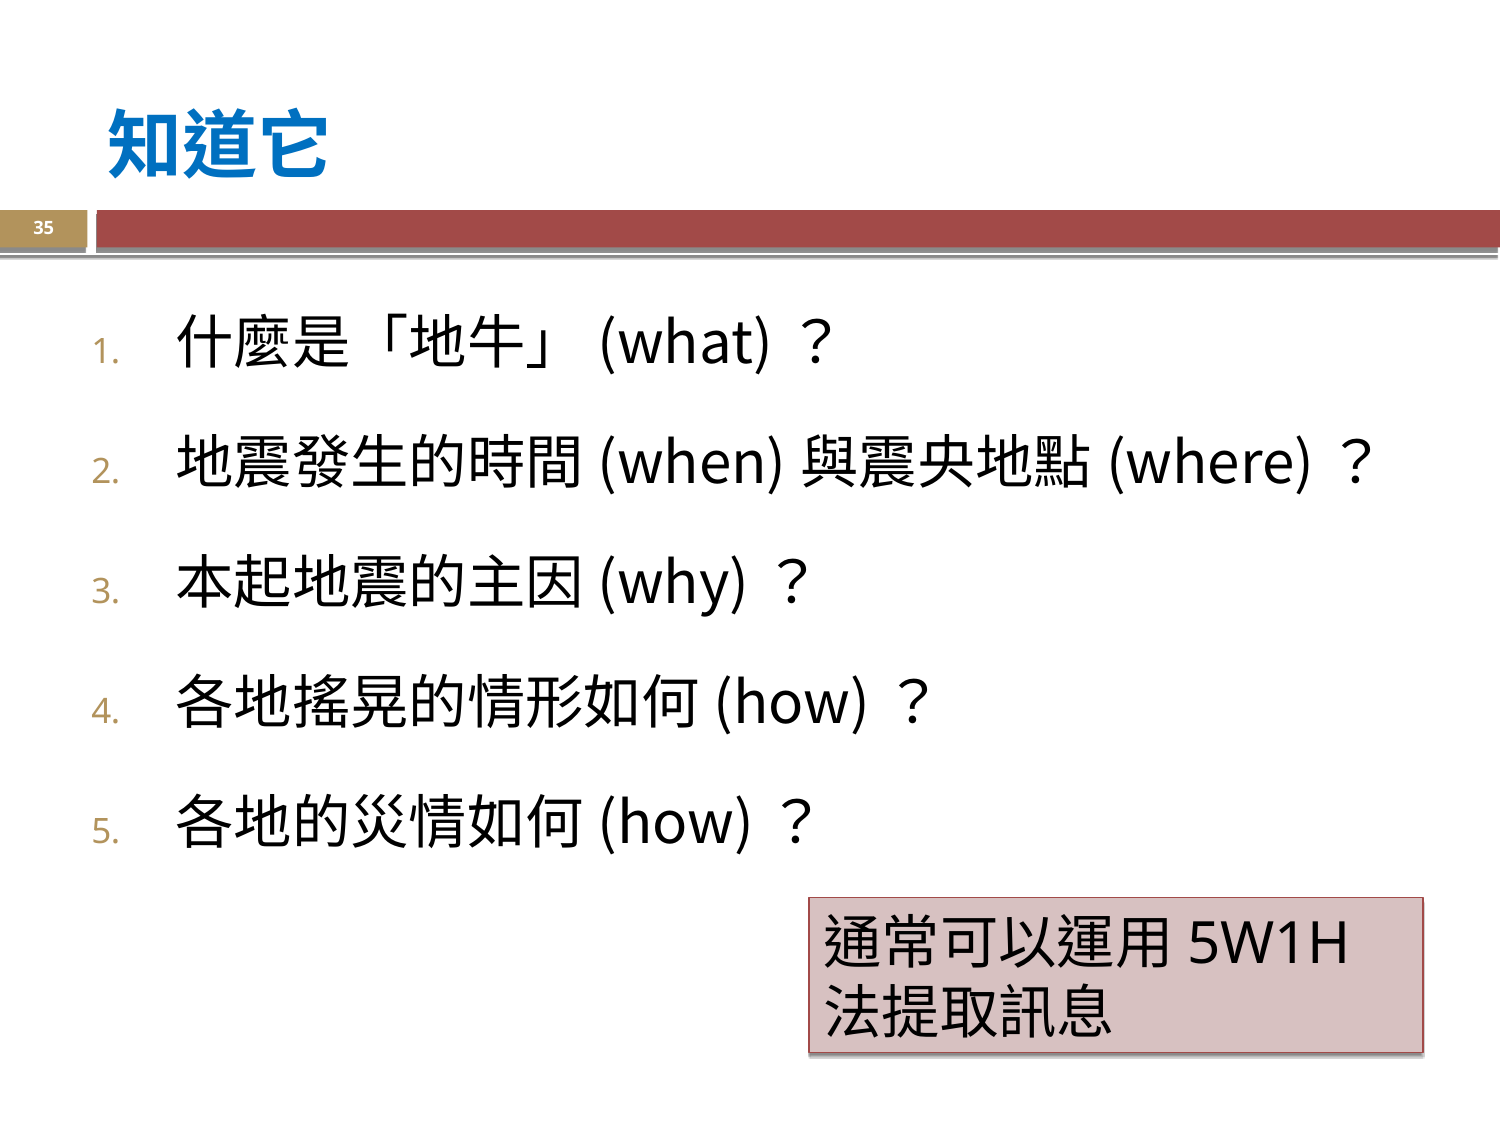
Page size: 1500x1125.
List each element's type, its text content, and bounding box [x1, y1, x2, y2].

slide_number <編號> [0, 208, 88, 249]
text_box 通常可以運用5W1H法提取訊息 [809, 897, 1424, 1053]
list 什麼是「地牛」(what)？ 地震發生的時間(when)與震央地點(where)？ 本起地震的主因(why)？ 各地搖晃的情形如何(how)？ 各地的災情如何(how)？ [76, 298, 1461, 882]
text_box 知道它 [78, 89, 361, 195]
